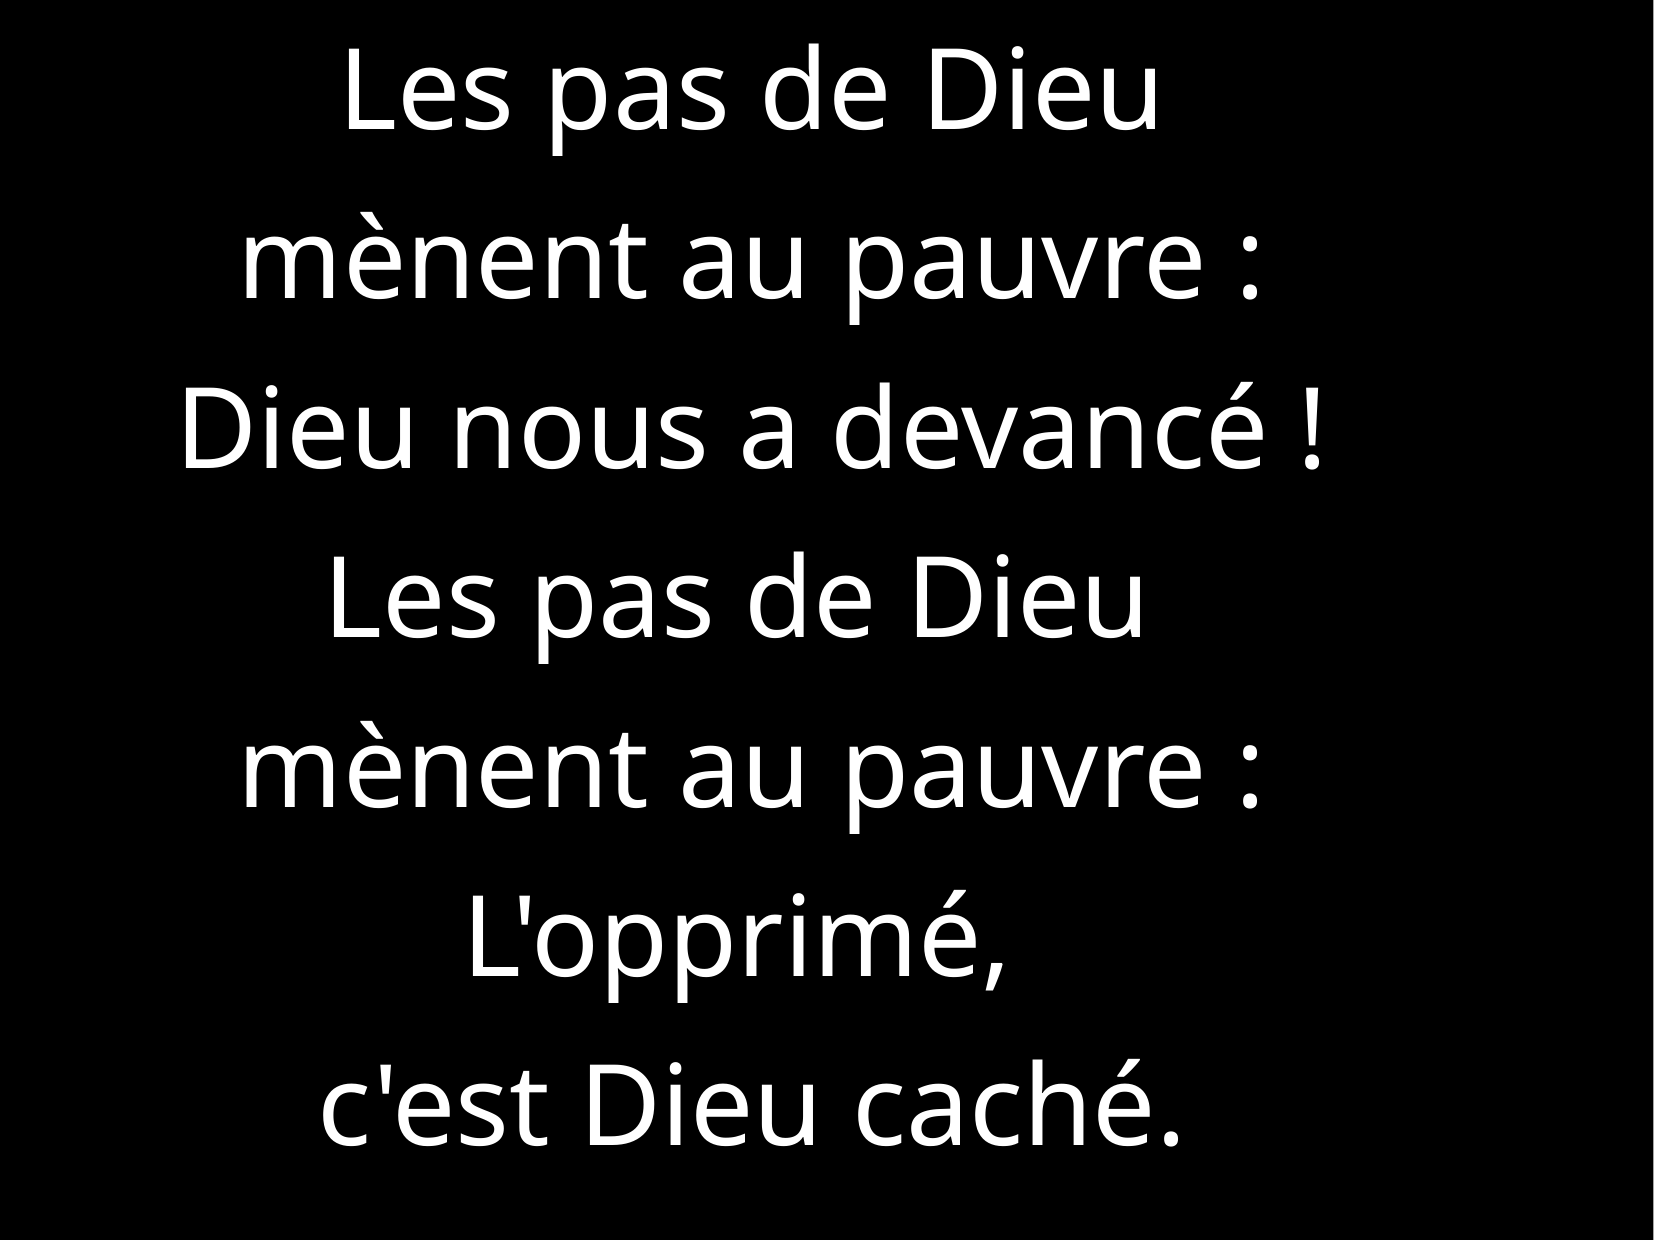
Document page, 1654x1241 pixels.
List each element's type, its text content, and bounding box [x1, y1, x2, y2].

list Les pas de Dieu mènent au pauvre : Dieu nous a devancé ! Les pas de Dieu mènent au pauvre : L'opprimé, c'est Dieu caché. [31, 9, 1473, 949]
